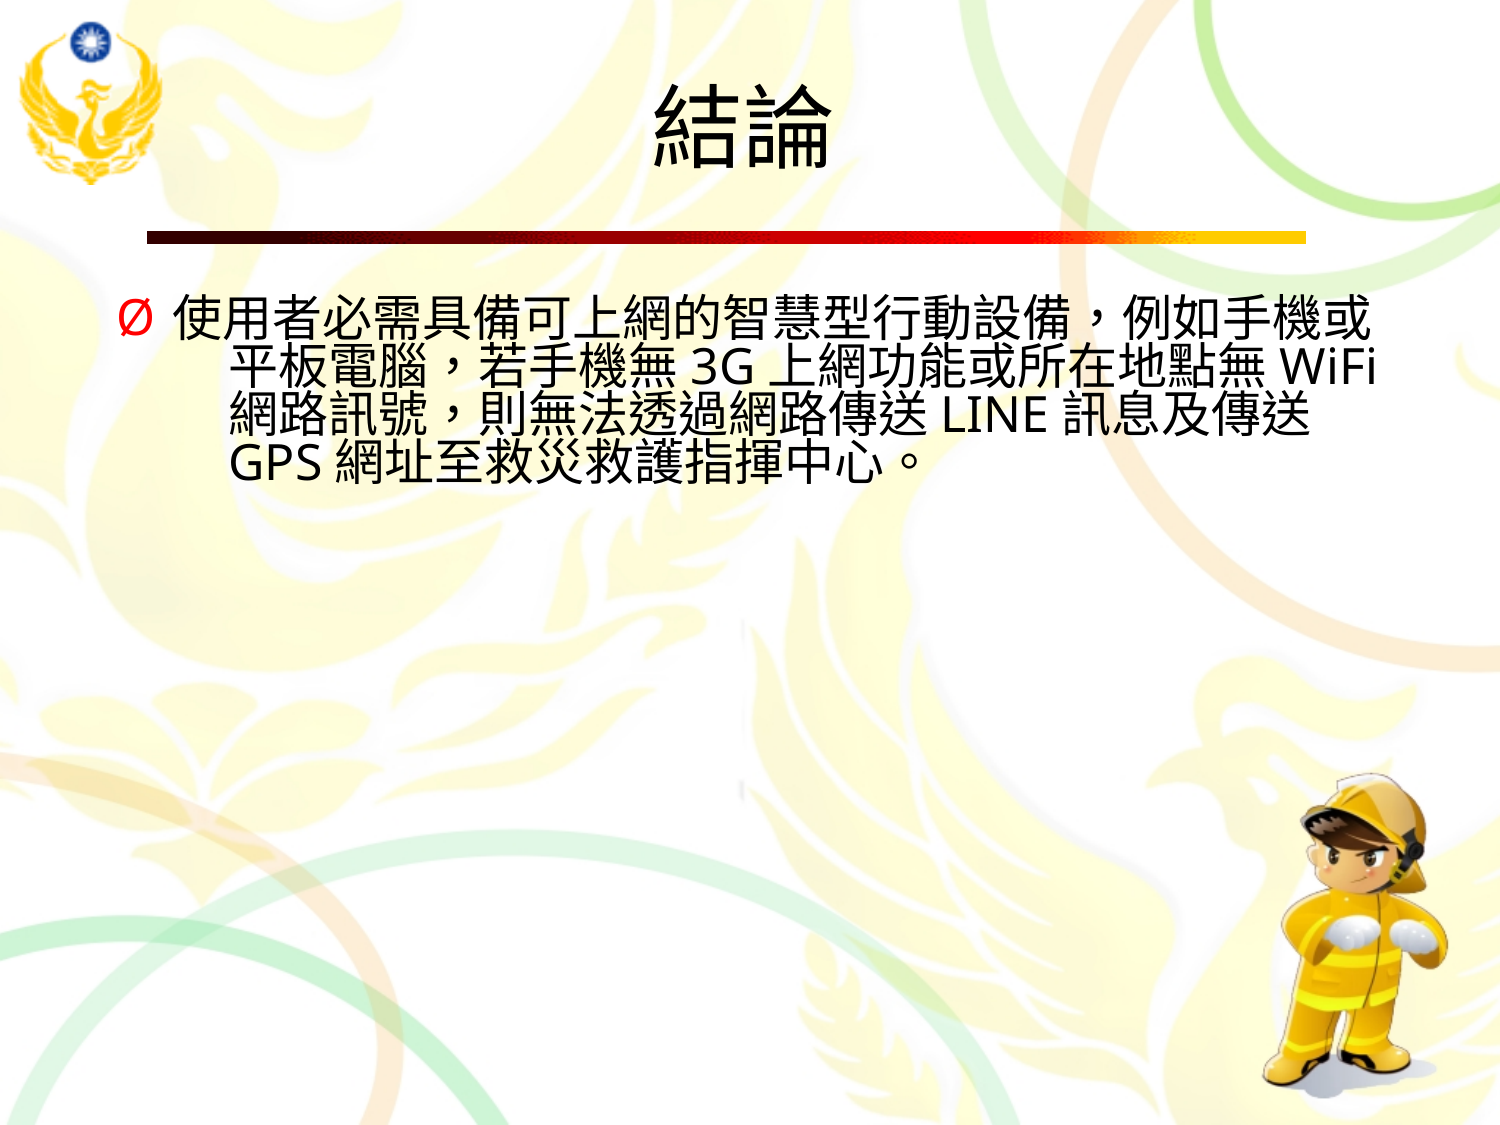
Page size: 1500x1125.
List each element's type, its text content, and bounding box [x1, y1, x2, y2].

list 使用者必需具備可上網的智慧型行動設備，例如手機或平板電腦，若手機無3G上網功能或所在地點無WiFi網路訊號，則無法透過網路傳送LINE訊息及傳送GPS網址至救災救護指揮中心。 [101, 290, 1412, 1047]
title 結論 [183, 31, 1305, 219]
